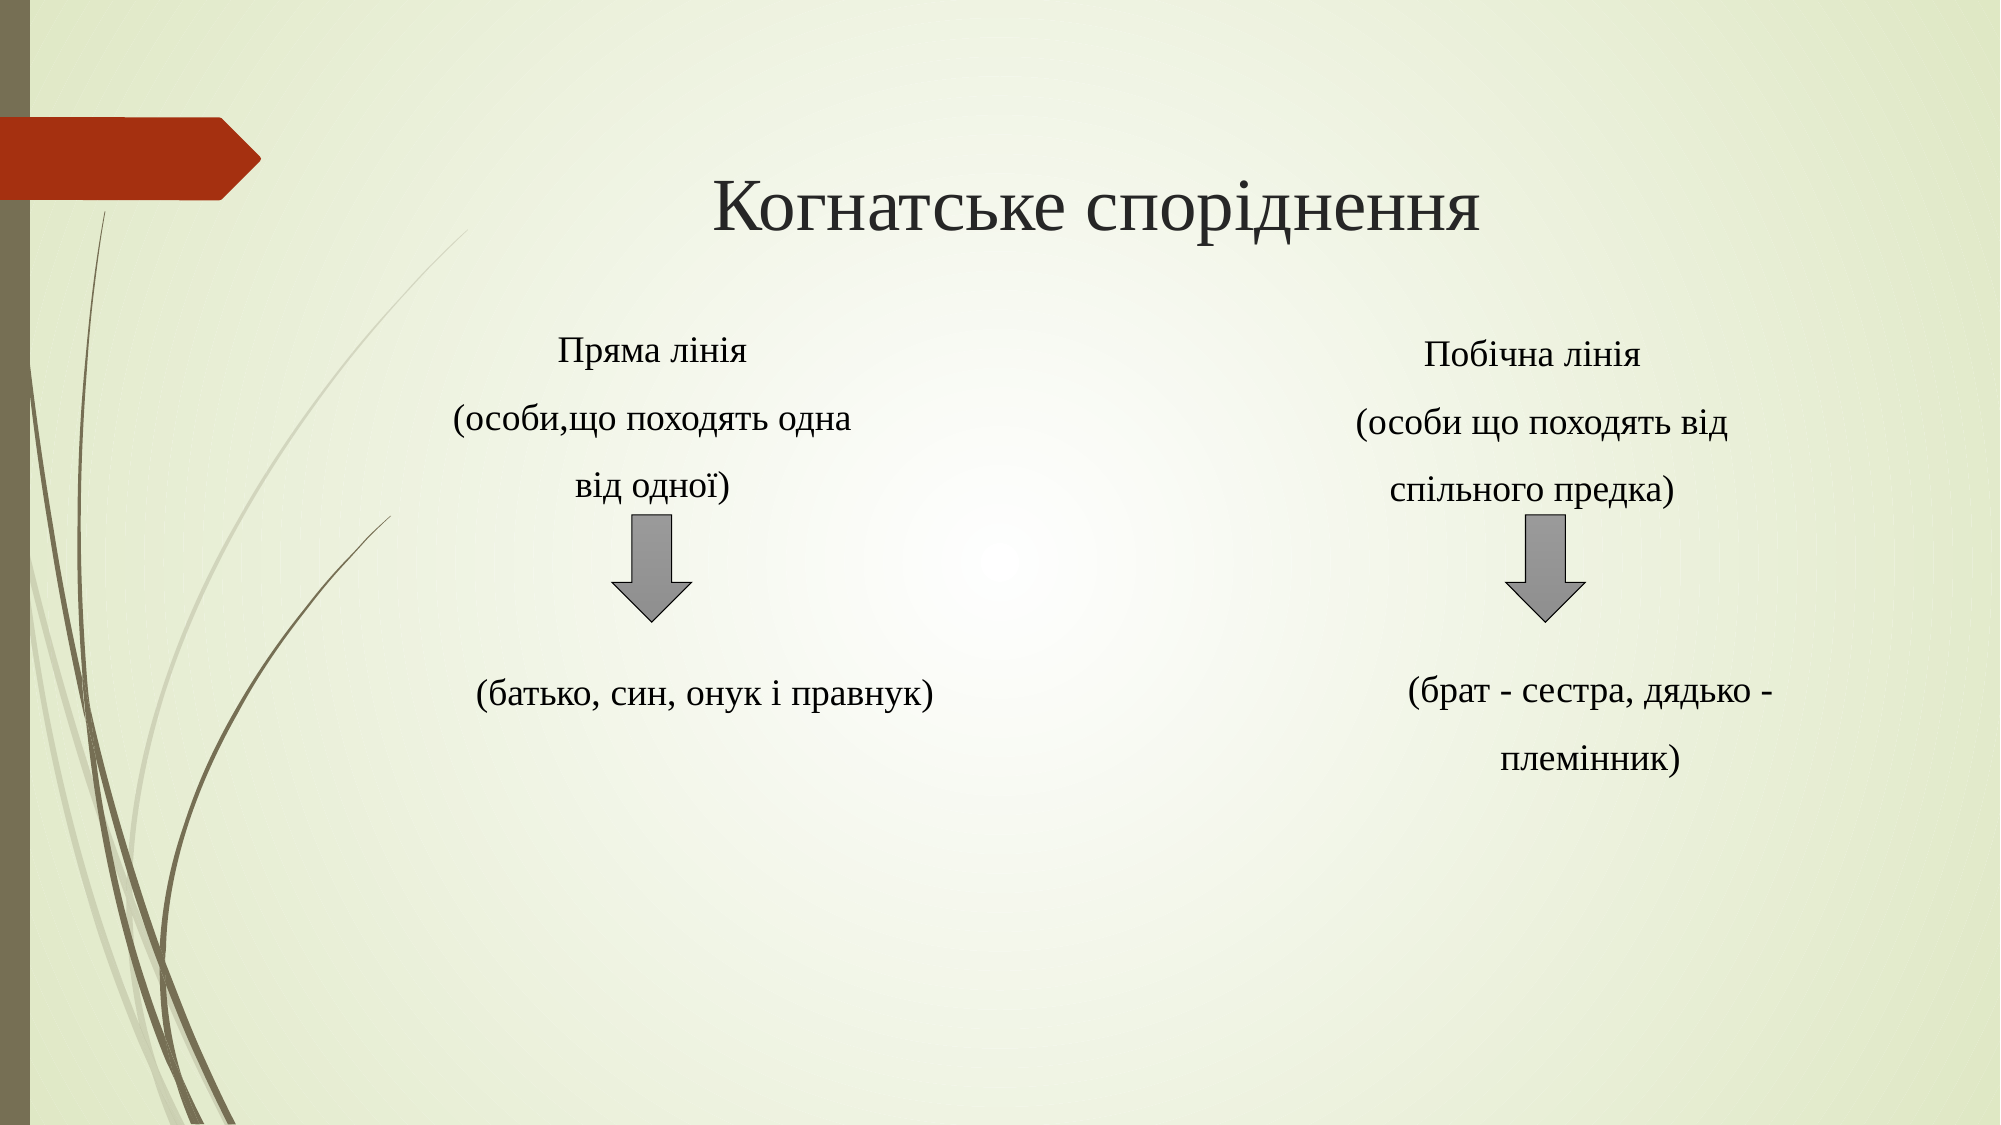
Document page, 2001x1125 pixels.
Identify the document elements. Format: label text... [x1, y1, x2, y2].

title Когнатське споріднення [151, 102, 1888, 313]
text_box (брат - сестра, дядько - племінник) [1167, 635, 1865, 719]
text_box [611, 514, 692, 623]
text_box Побічна лінія (особи що походять від спільного предка) [1317, 299, 1748, 519]
text_box (батько, син, онук і правнук) [151, 637, 959, 721]
text_box Пряма лінія (особи,що походять одна від одної) [429, 313, 876, 515]
text_box [1505, 514, 1586, 623]
